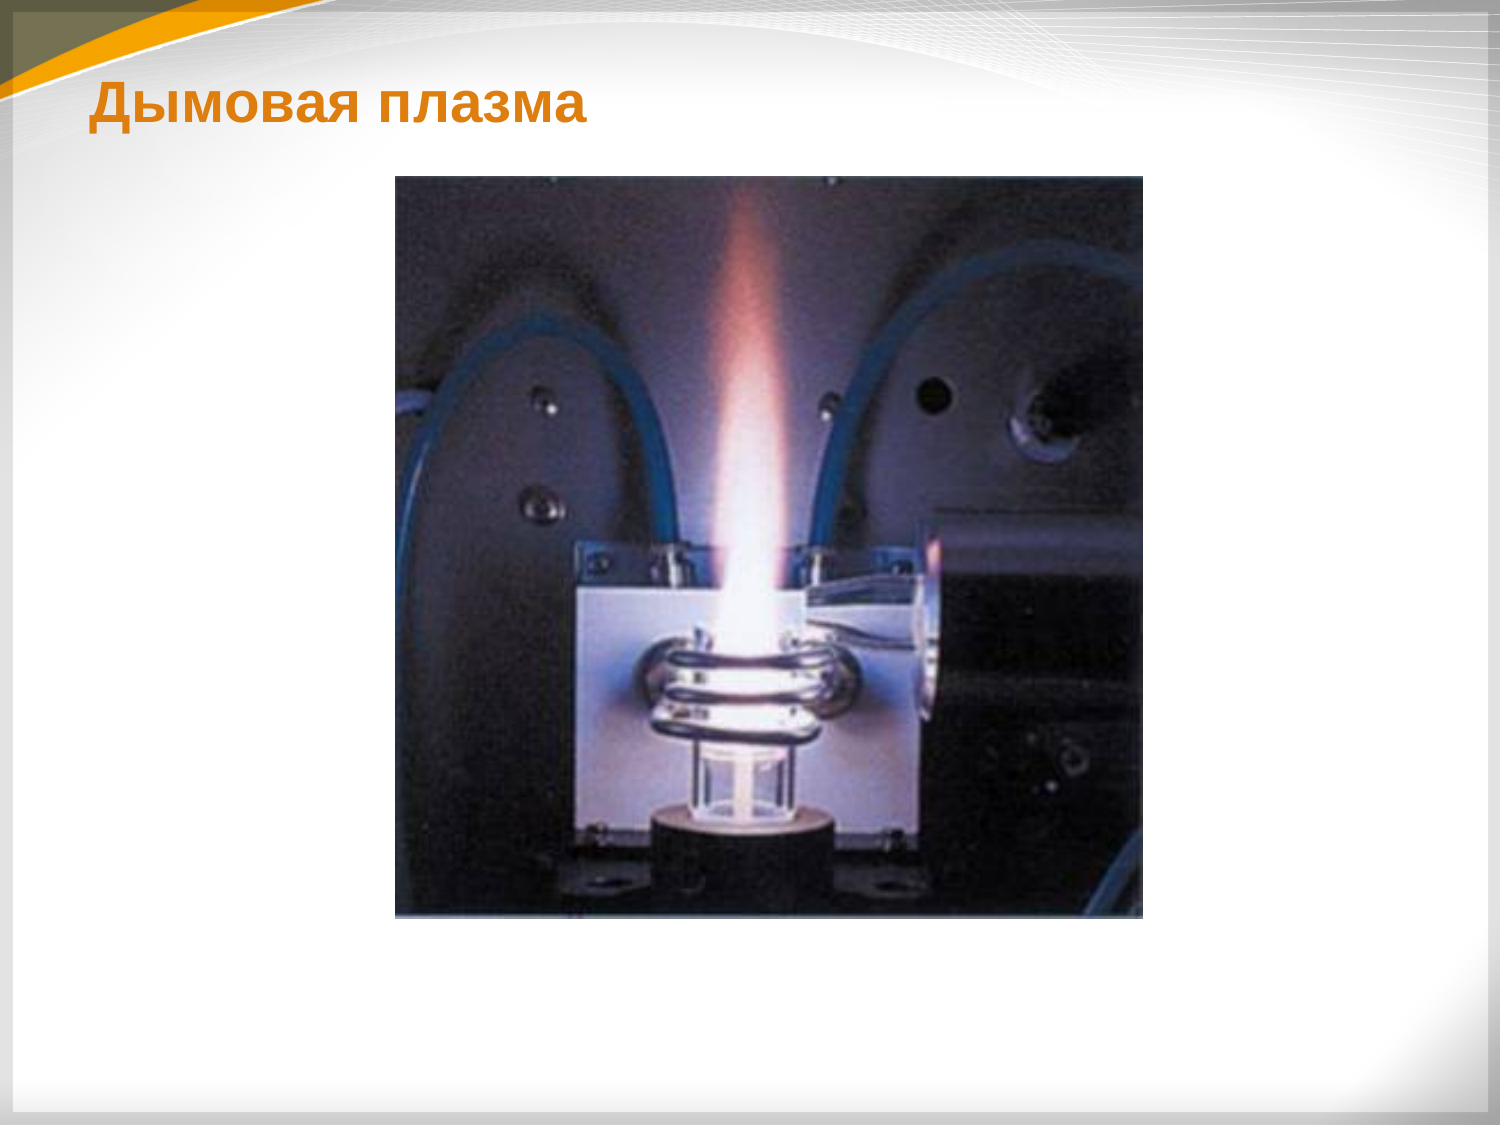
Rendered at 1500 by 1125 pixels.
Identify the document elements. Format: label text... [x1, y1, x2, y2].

title Дымовая плазма [74, 21, 1463, 177]
picture [0, 0, 1500, 1125]
